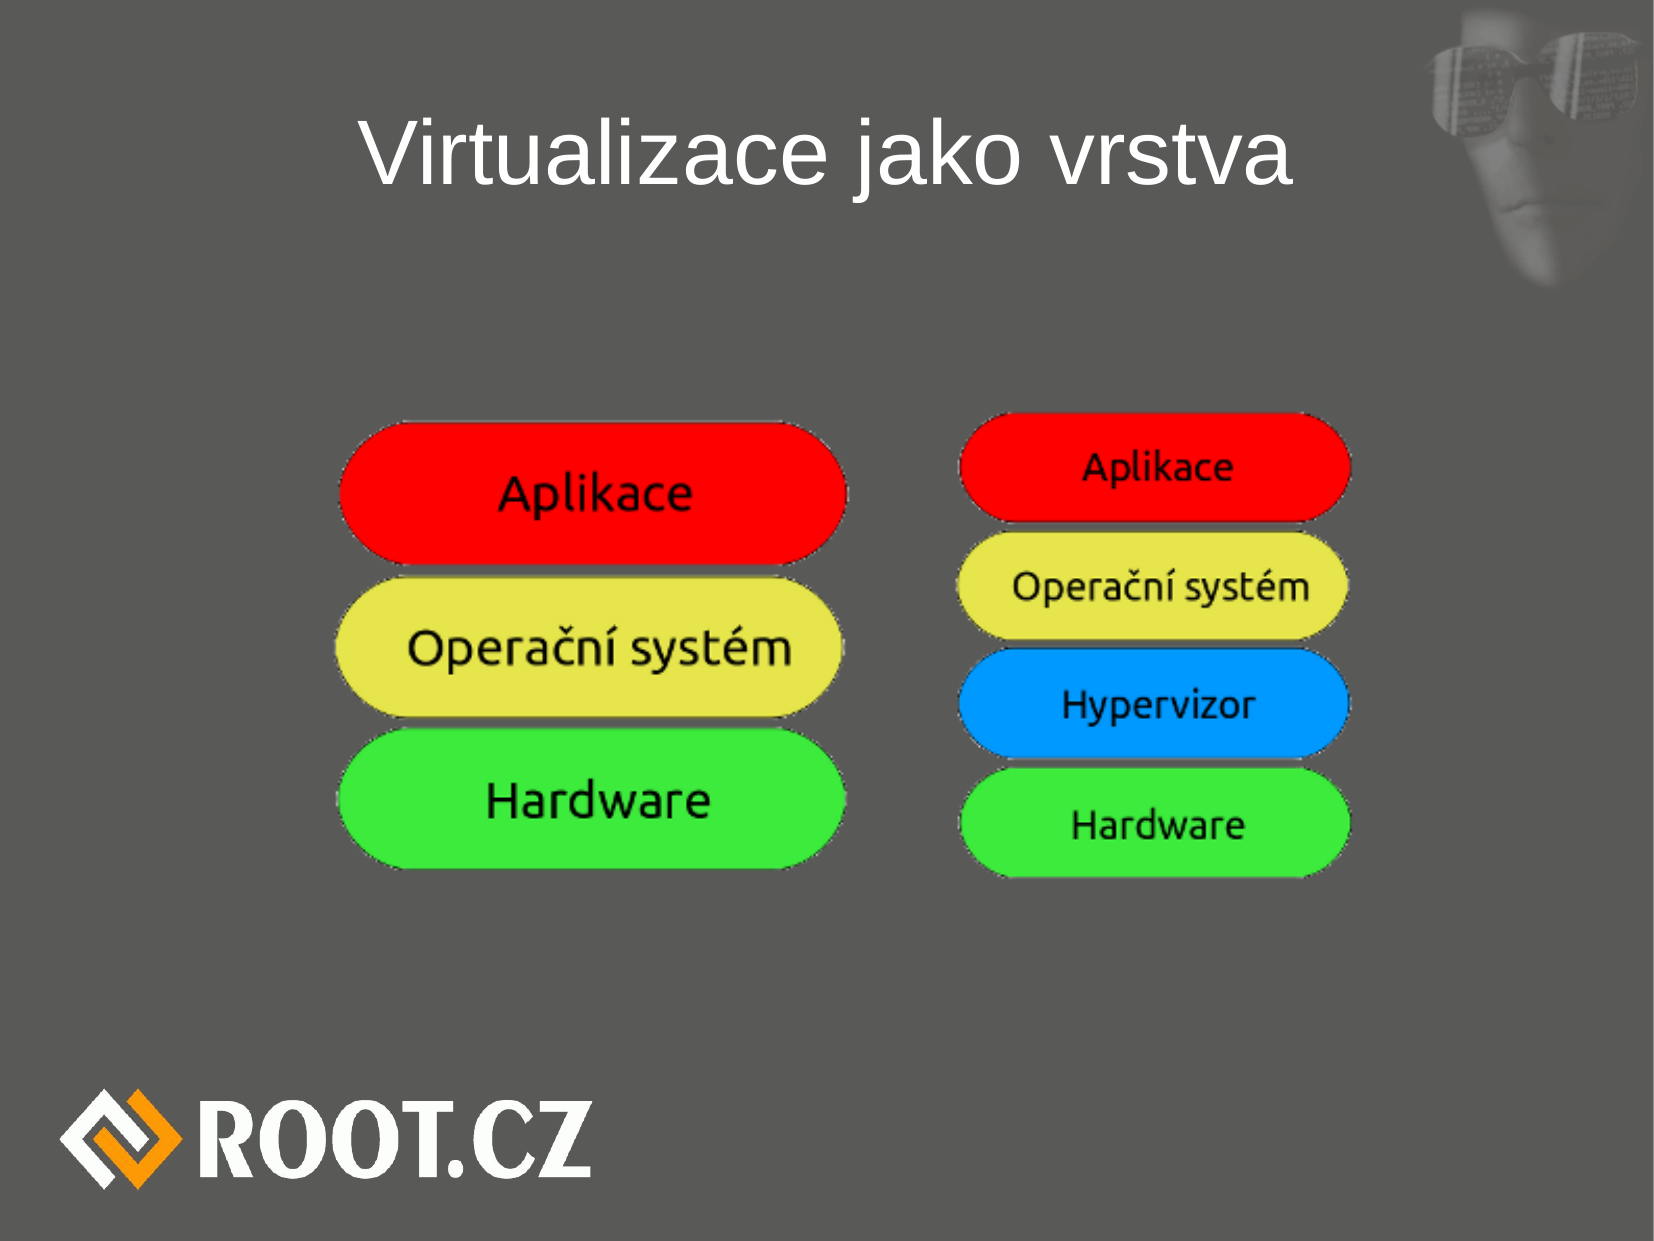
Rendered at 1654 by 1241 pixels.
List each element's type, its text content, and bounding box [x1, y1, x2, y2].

picture [0, 0, 1654, 1241]
title Virtualizace jako vrstva [82, 49, 1571, 257]
